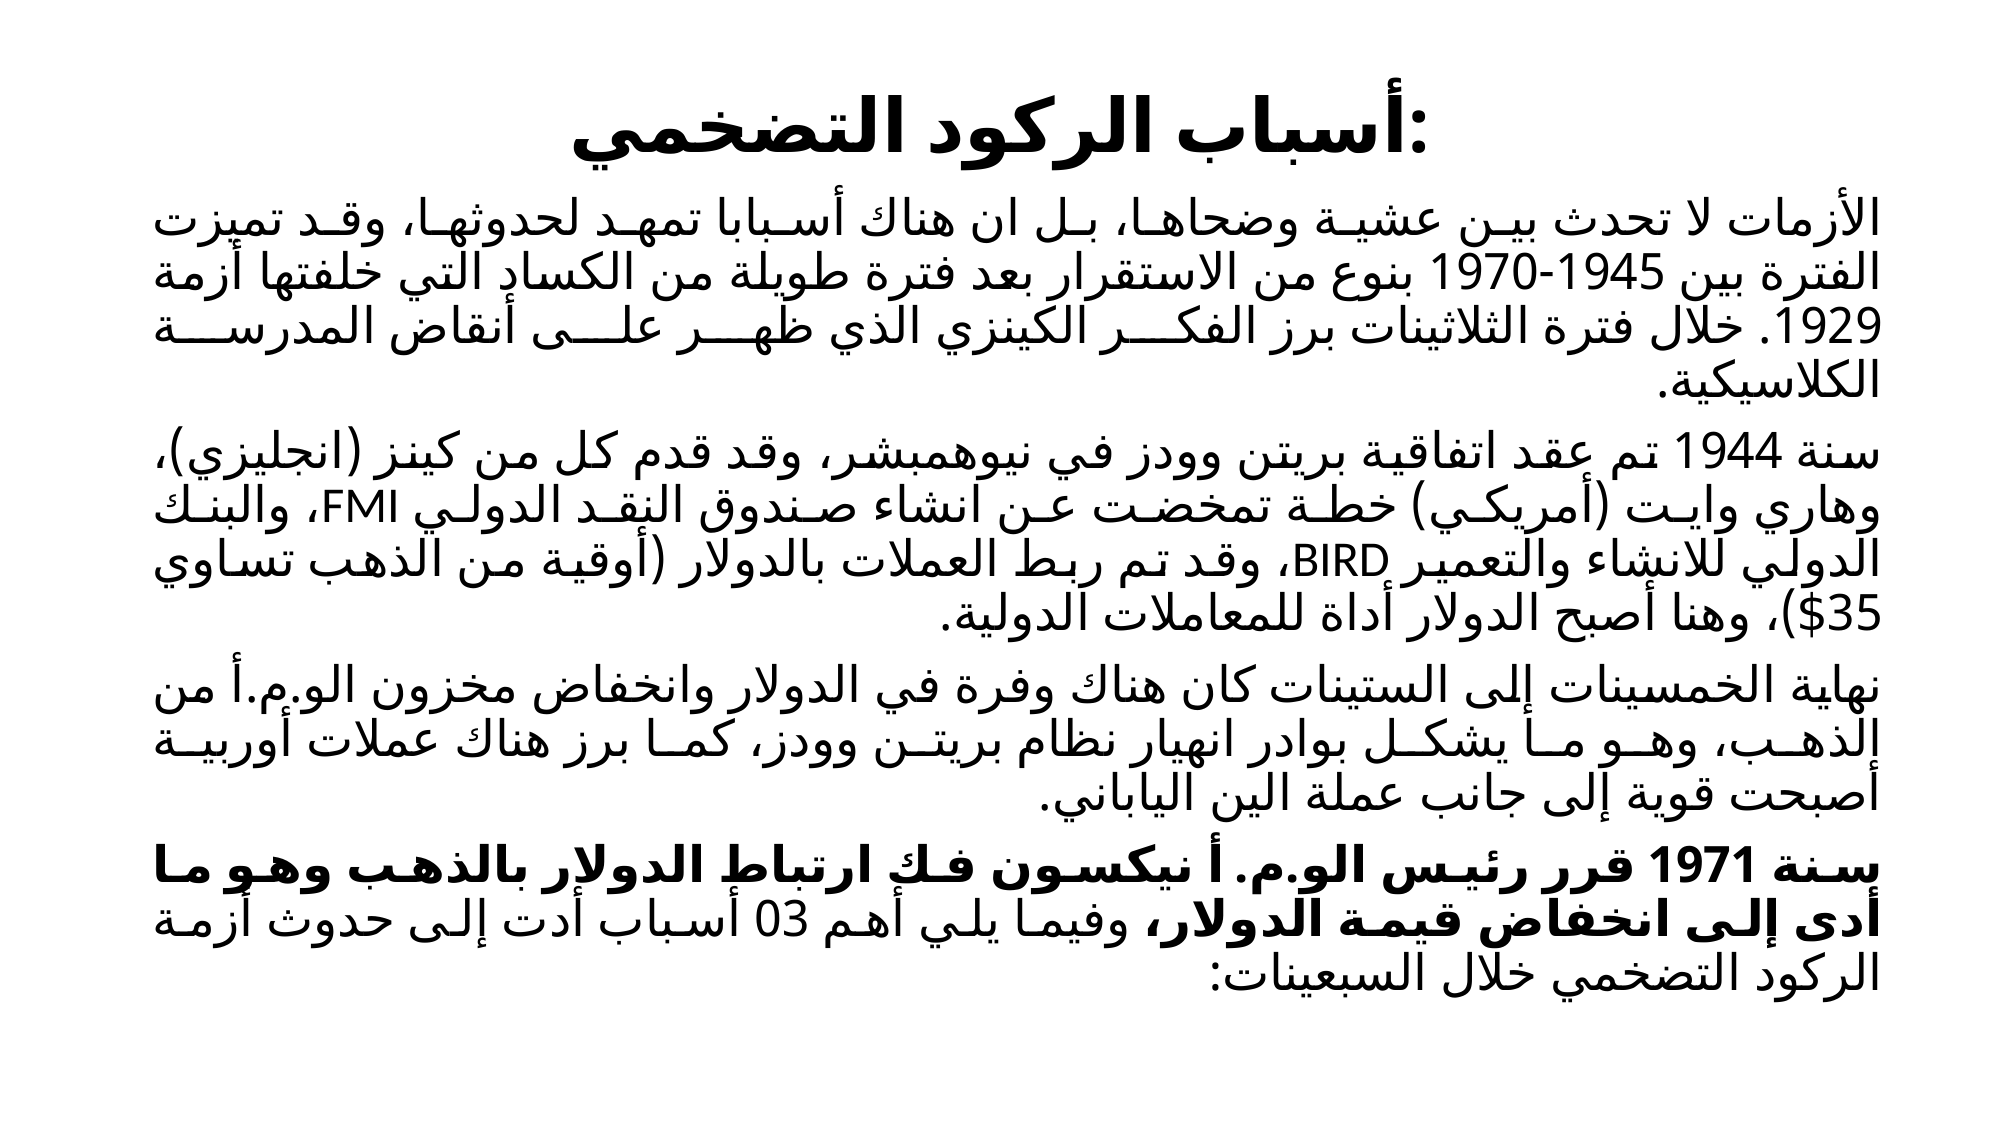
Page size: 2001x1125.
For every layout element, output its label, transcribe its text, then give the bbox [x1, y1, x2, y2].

list الأزمات لا تحدث بين عشية وضحاها، بل ان هناك أسبابا تمهد لحدوثها، وقد تميزت الفترة بين 1945-1970 بنوع من الاستقرار بعد فترة طويلة من الكساد التي خلفتها أزمة 1929. خلال فترة الثلاثينات برز الفكر الكينزي الذي ظهر على أنقاض المدرسة الكلاسيكية. سنة 1944 تم عقد اتفاقية بريتن وودز في نيوهمبشر، وقد قدم كل من كينز (انجليزي)، وهاري وايت (أمريكي) خطة تمخضت عن انشاء صندوق النقد الدولي FMI، والبنك الدولي للانشاء والتعمير BIRD، وقد تم ربط العملات بالدولار (أوقية من الذهب تساوي 35$)، وهنا أصبح الدولار أداة للمعاملات الدولية. نهاية الخمسينات إلى الستينات كان هناك وفرة في الدولار وانخفاض مخزون الو.م.أ من الذهب، وهو ما يشكل بوادر انهيار نظام بريتن وودز، كما برز هناك عملات أوربية أصبحت قوية إلى جانب عملة الين الياباني. سنة 1971 قرر رئيس الو.م.أ نيكسون فك ارتباط الدولار بالذهب وهو ما أدى إلى انخفاض قيمة الدولار، وفيما يلي أهم 03 أسباب أدت إلى حدوث أزمة الركود التضخمي خلال السبعينات: [137, 184, 1898, 1014]
title أسباب الركود التضخمي: [137, 59, 1863, 184]
